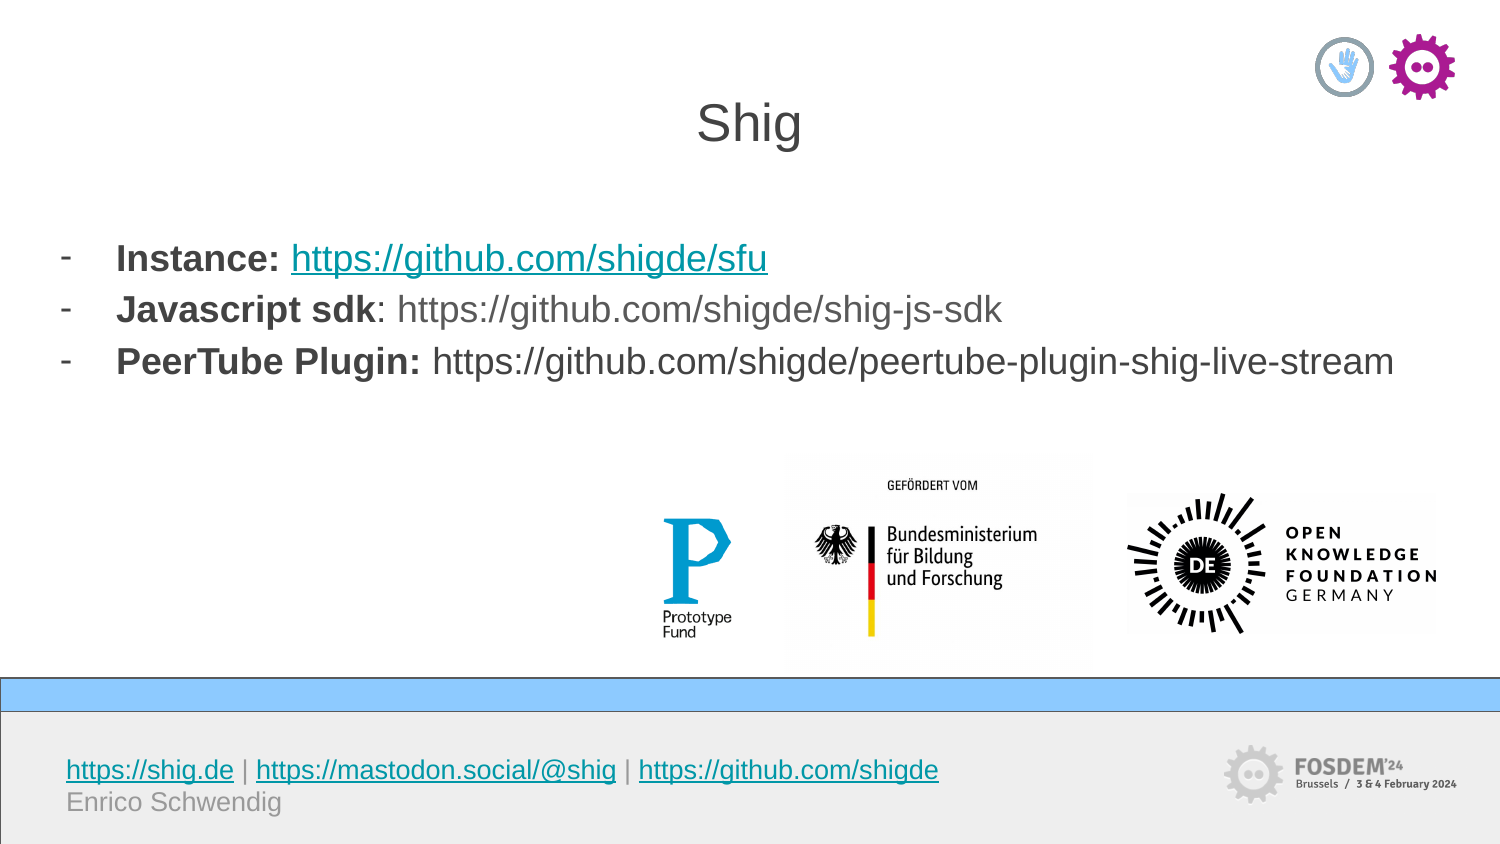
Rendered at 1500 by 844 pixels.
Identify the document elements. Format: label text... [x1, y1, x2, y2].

picture [1127, 493, 1436, 634]
title Shig [51, 72, 1449, 167]
picture [784, 454, 1093, 673]
picture [1217, 737, 1467, 814]
picture [1389, 34, 1455, 100]
picture [1312, 34, 1377, 72]
list Instance: https://github.com/shigde/sfu Javascript sdk: https://github.com/shigde/shig-js-sdk PeerTube Plugin: https://github.com/shigde/peertube-plugin-shig-live-stream [26, 211, 1500, 454]
picture [626, 508, 767, 649]
